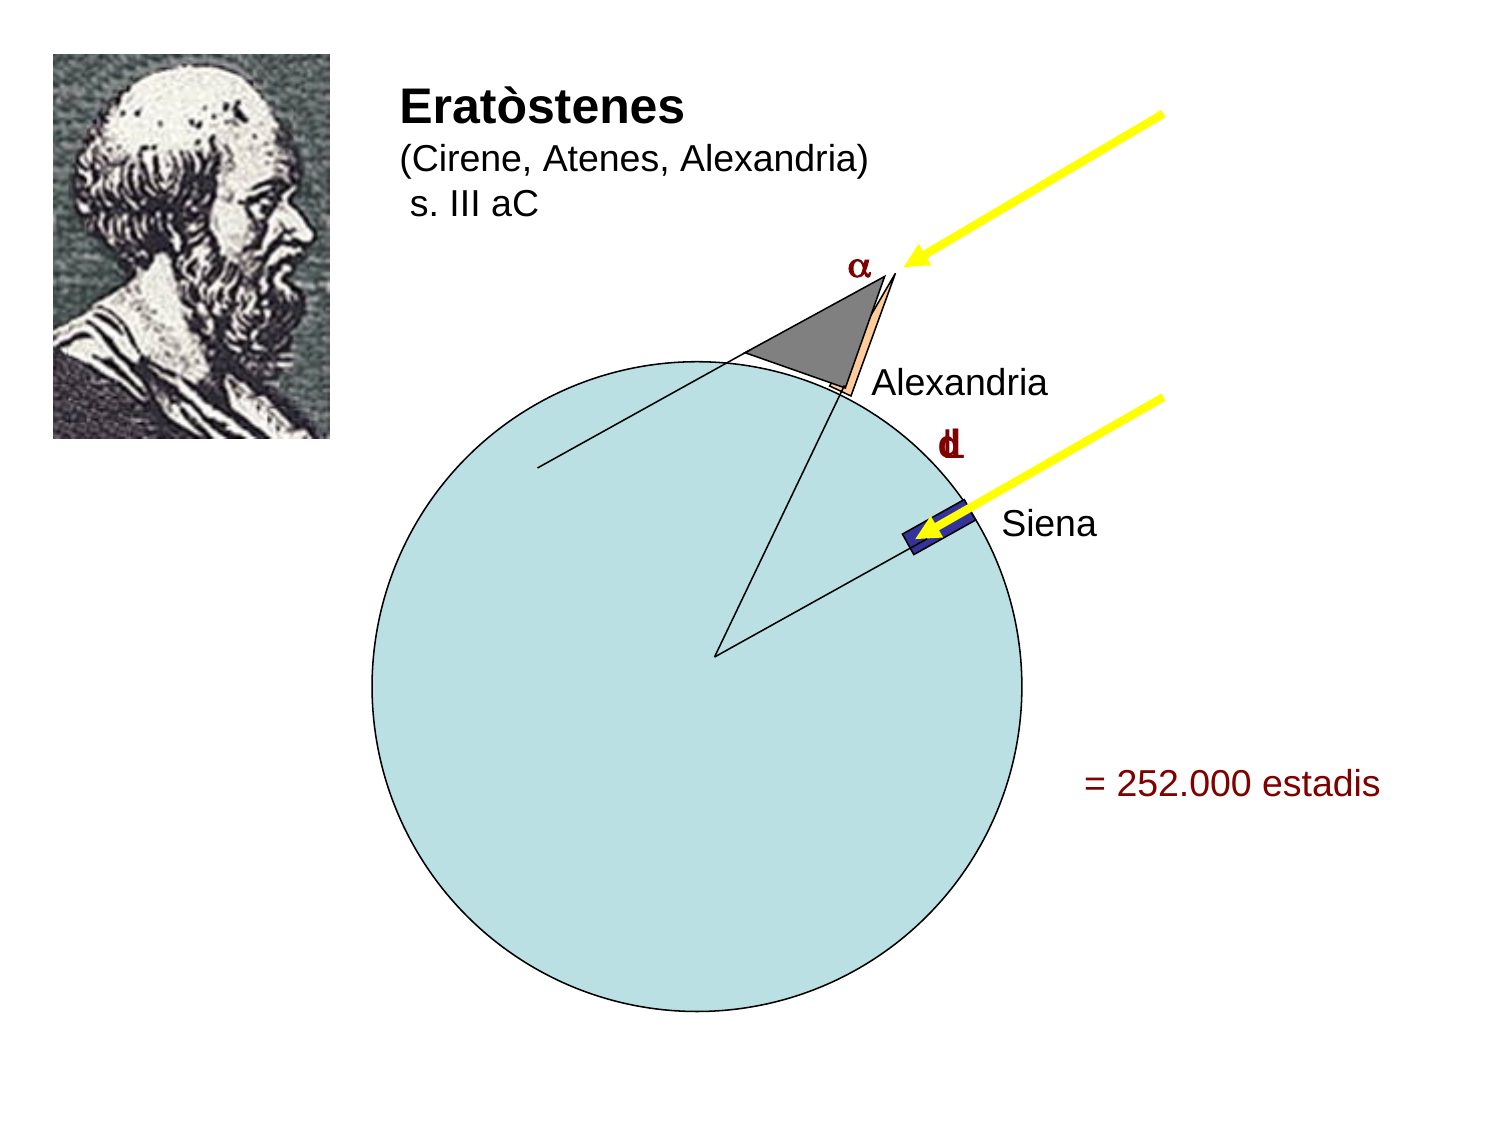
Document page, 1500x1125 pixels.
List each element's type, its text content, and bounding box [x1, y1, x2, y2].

text_box [718, 395, 967, 653]
picture [53, 54, 330, 439]
text_box = 252.000 estadis [1069, 751, 1396, 812]
text_box [372, 361, 1022, 1012]
text_box Eratòstenes (Cirene, Atenes, Alexandria) s. III aC [384, 66, 885, 232]
text_box [747, 273, 896, 396]
text_box Alexandria [856, 349, 1063, 411]
text_box L [927, 408, 981, 475]
text_box d [922, 412, 927, 474]
text_box Siena [986, 491, 1112, 553]
text_box  [833, 231, 887, 293]
